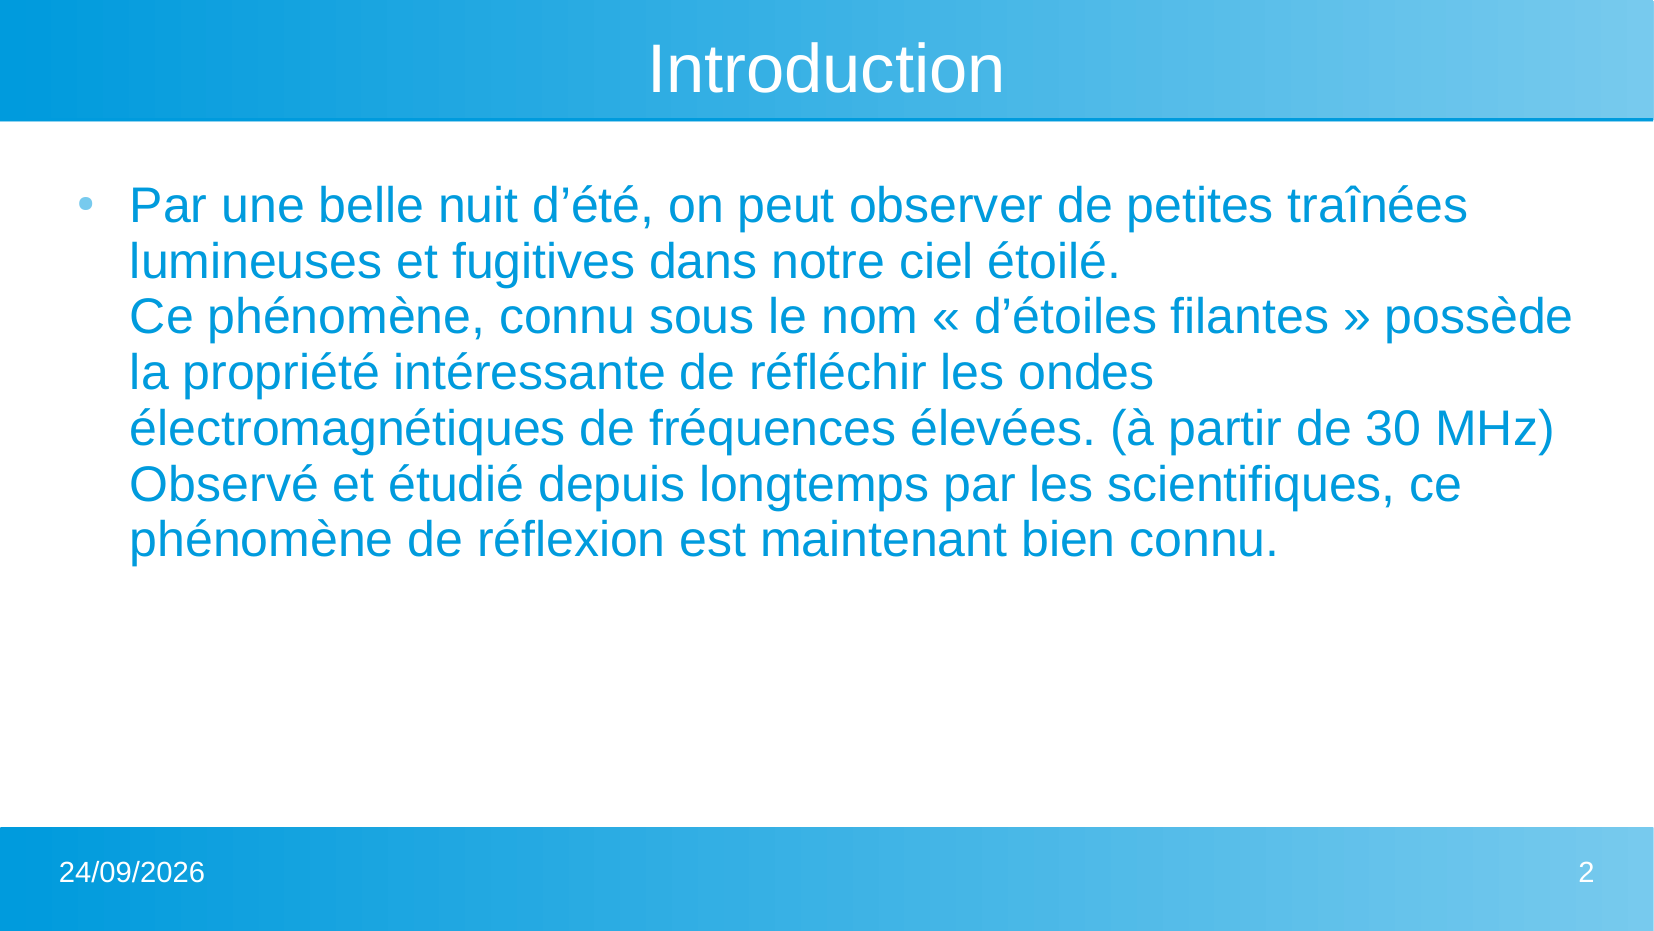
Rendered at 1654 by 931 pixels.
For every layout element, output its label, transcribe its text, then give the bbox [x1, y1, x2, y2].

list Par une belle nuit d’été, on peut observer de petites traînées lumineuses et fugitives dans notre ciel étoilé. Ce phénomène, connu sous le nom « d’étoiles filantes » possède la propriété intéressante de réfléchir les ondes électromagnétiques de fréquences élevées. (à partir de 30 MHz) Observé et étudié depuis longtemps par les scientifiques, ce phénomène de réflexion est maintenant bien connu. [59, 177, 1595, 768]
title Introduction [59, 29, 1595, 108]
